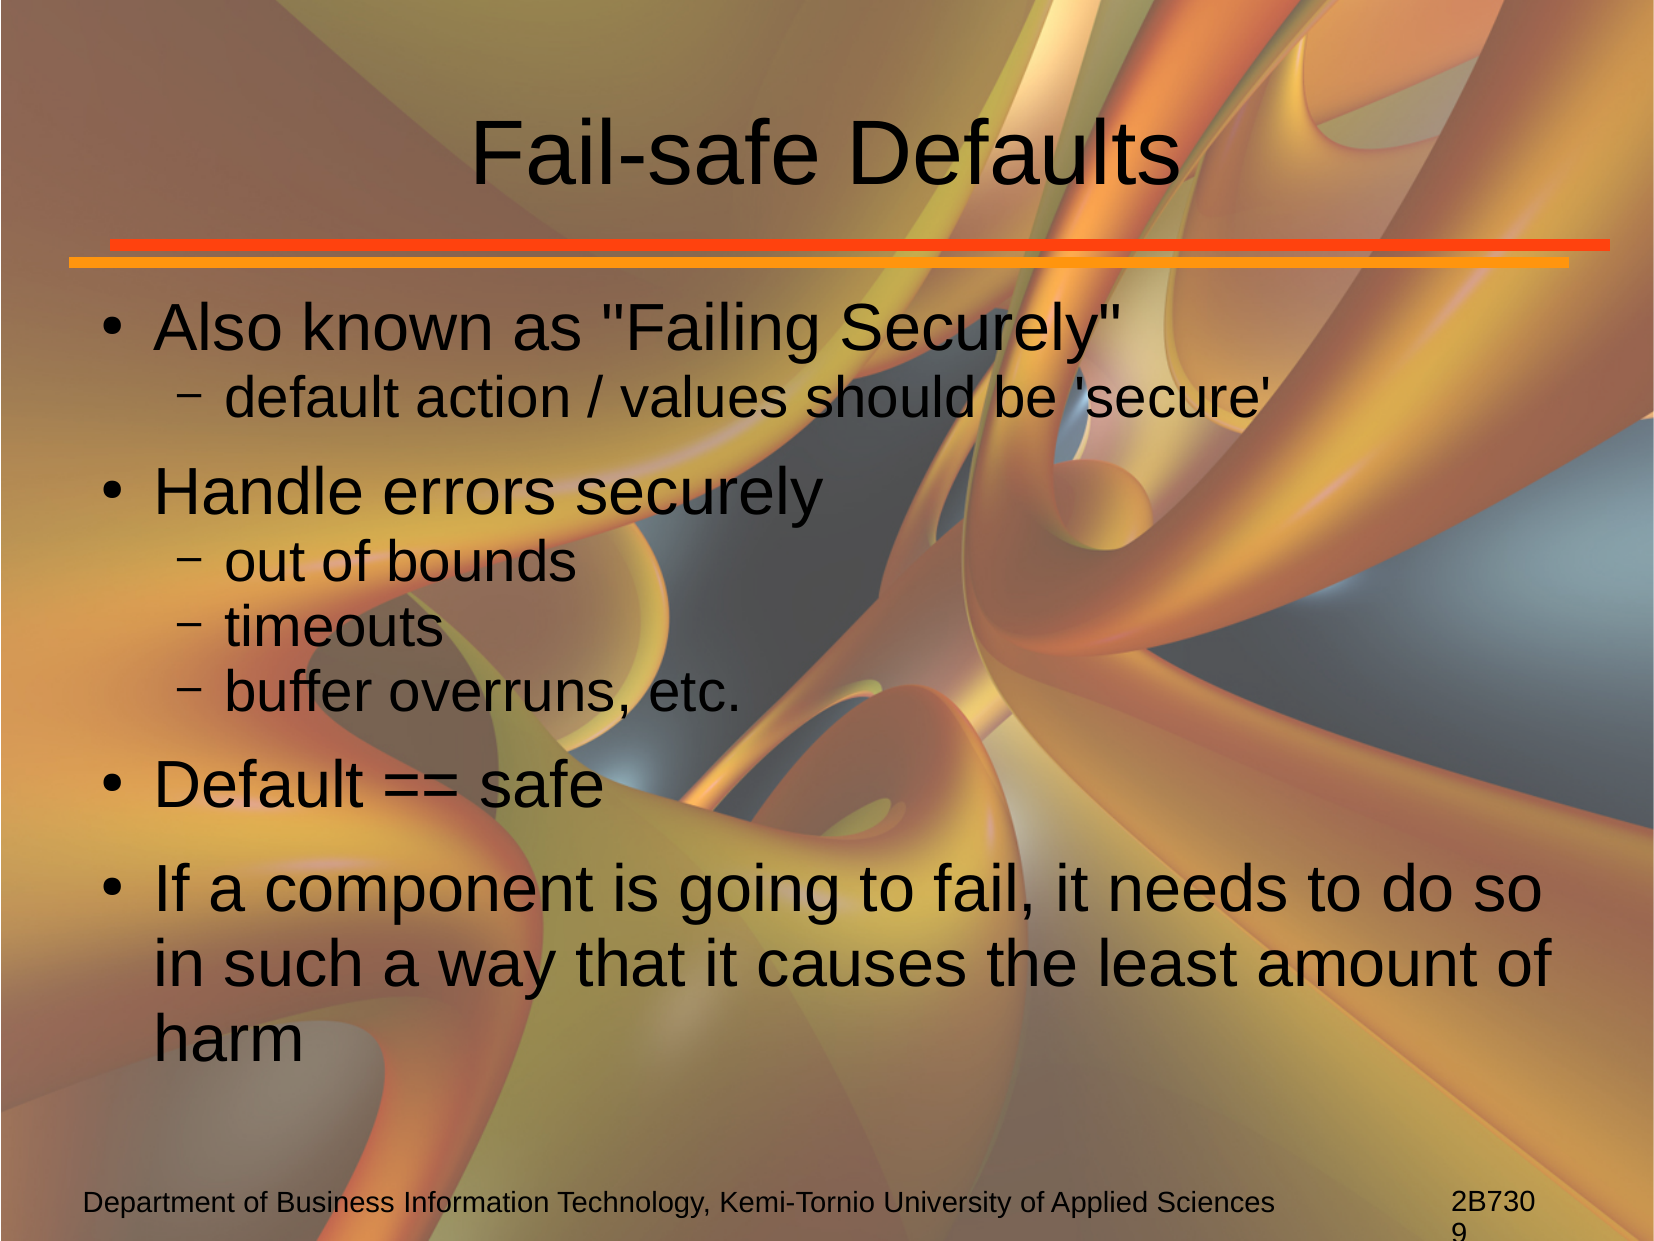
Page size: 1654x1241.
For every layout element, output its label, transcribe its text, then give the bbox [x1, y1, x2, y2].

title Fail-safe Defaults [82, 56, 1571, 250]
list Also known as "Failing Securely" default action / values should be 'secure' Handle errors securely out of bounds timeouts buffer overruns, etc. Default == safe If a component is going to fail, it needs to do so in such a way that it causes the least amount of harm [82, 290, 1571, 1156]
